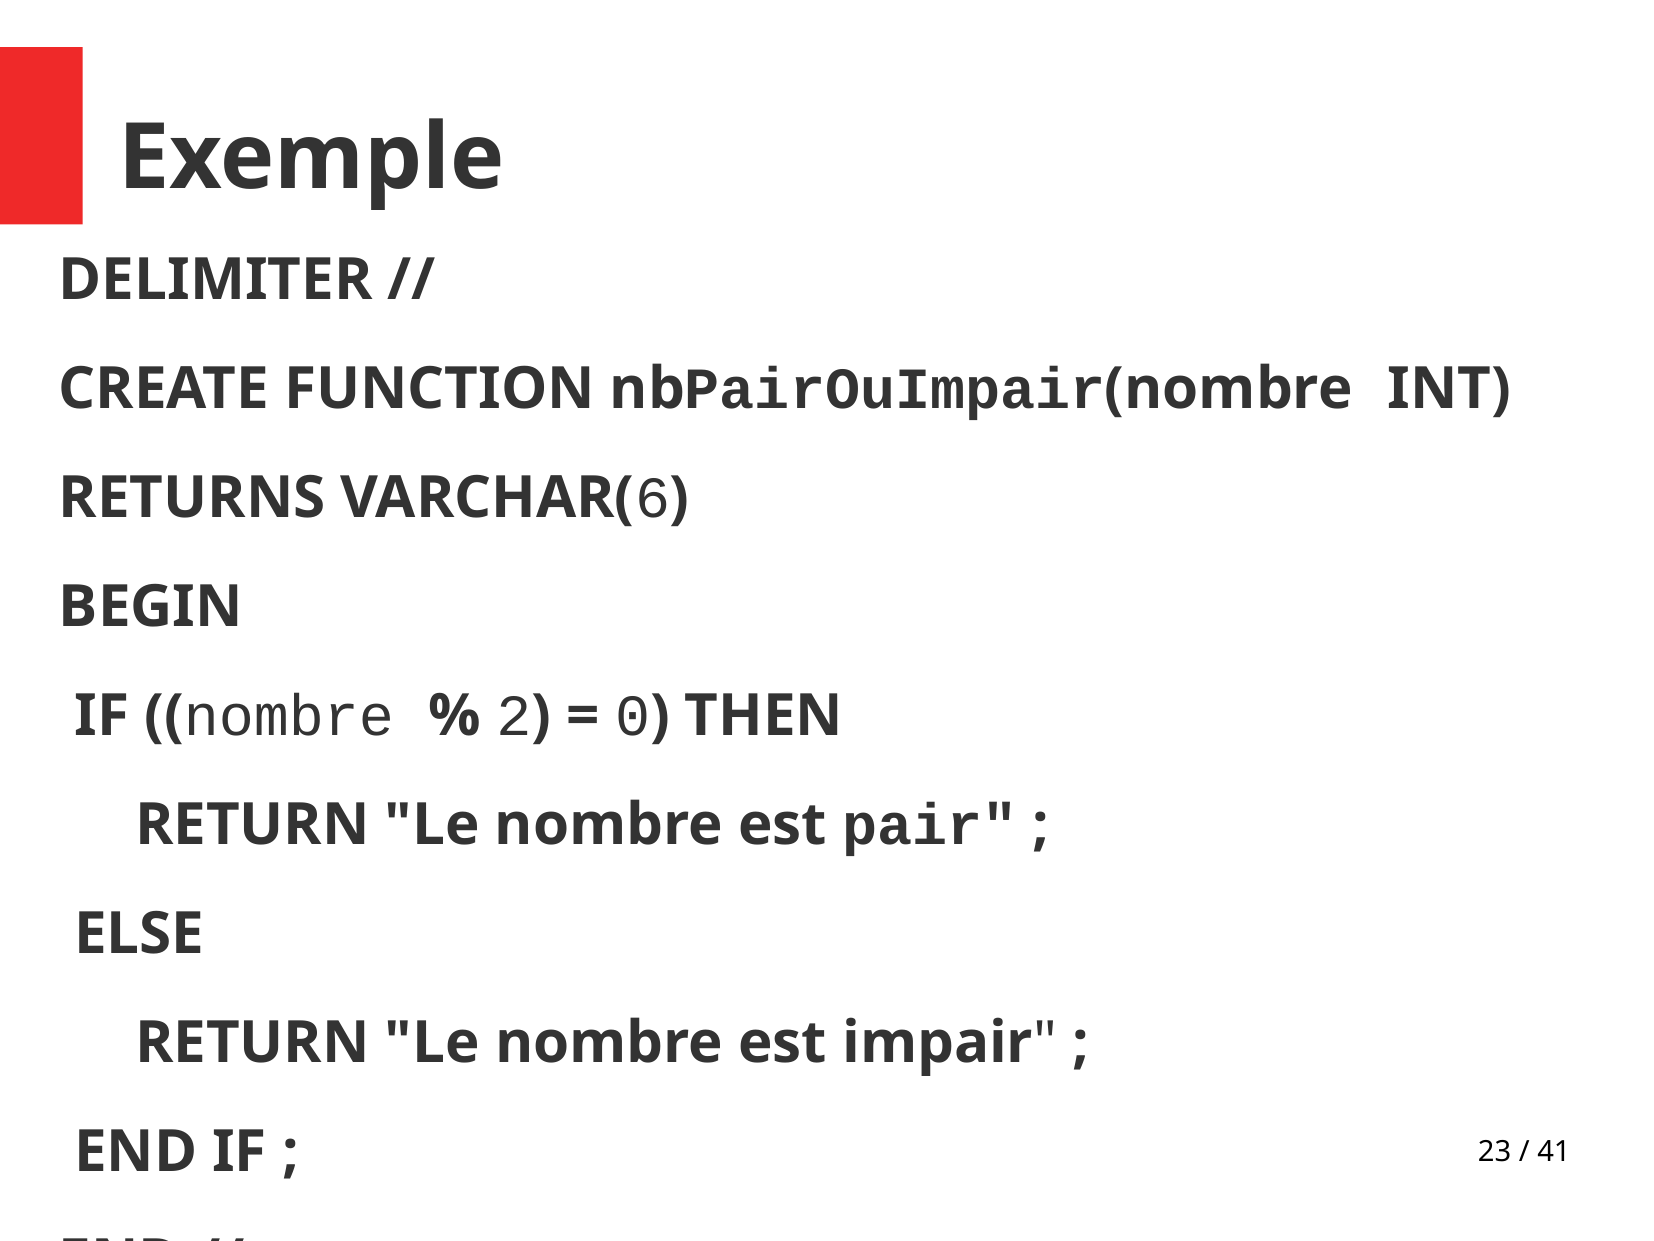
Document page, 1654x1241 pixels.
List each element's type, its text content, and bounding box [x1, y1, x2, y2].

list DELIMITER // CREATE FUNCTION nbPairOuImpair(nombre INT) RETURNS VARCHAR(6) BEGIN IF ((nombre % 2) = 0) THEN RETURN "Le nombre est pair" ; ELSE RETURN "Le nombre est impair" ; END IF ; END // [59, 237, 1630, 1241]
title Exemple [118, 49, 1571, 237]
